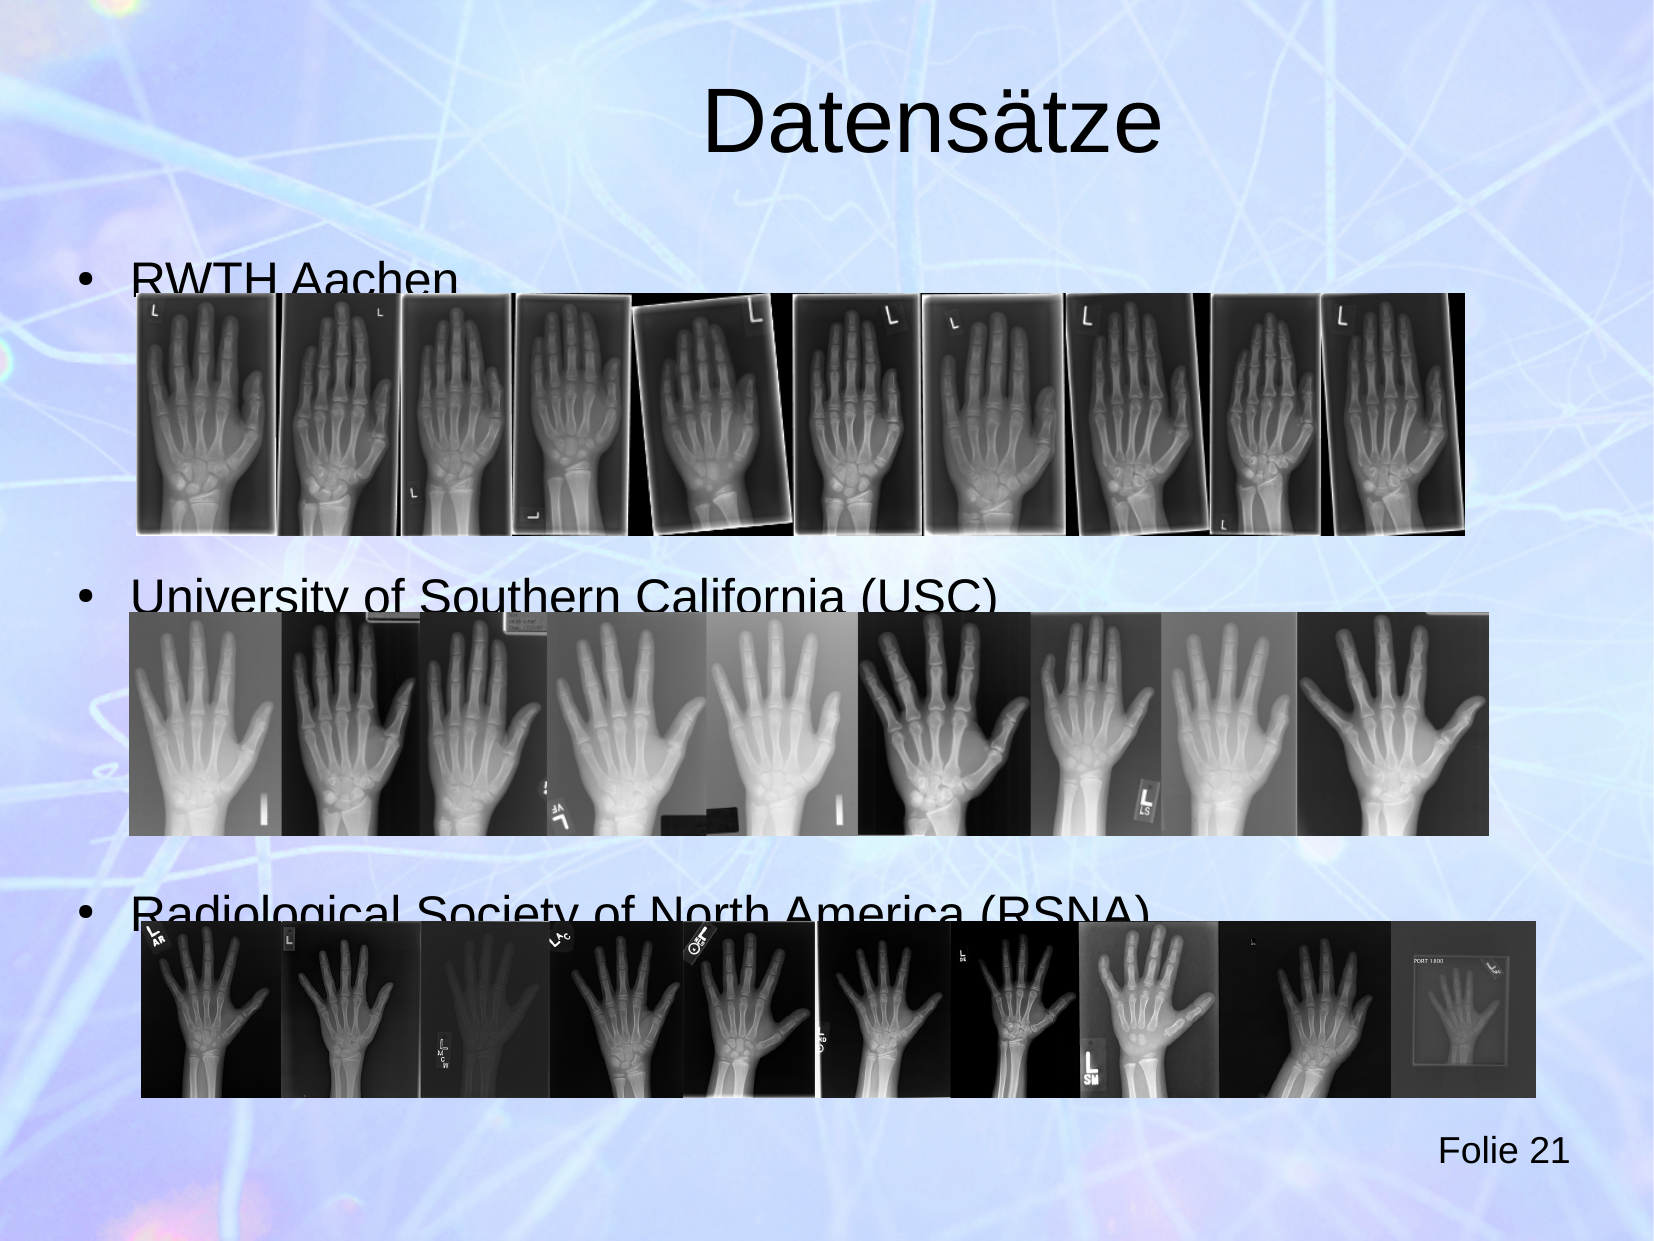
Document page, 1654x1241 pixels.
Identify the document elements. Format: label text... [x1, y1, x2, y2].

picture [0, 0, 1654, 1241]
list RWTH Aachen University of Southern California (USC) Radiological Society of North America (RSNA) [59, 224, 1548, 944]
title Datensätze [271, 17, 1595, 225]
